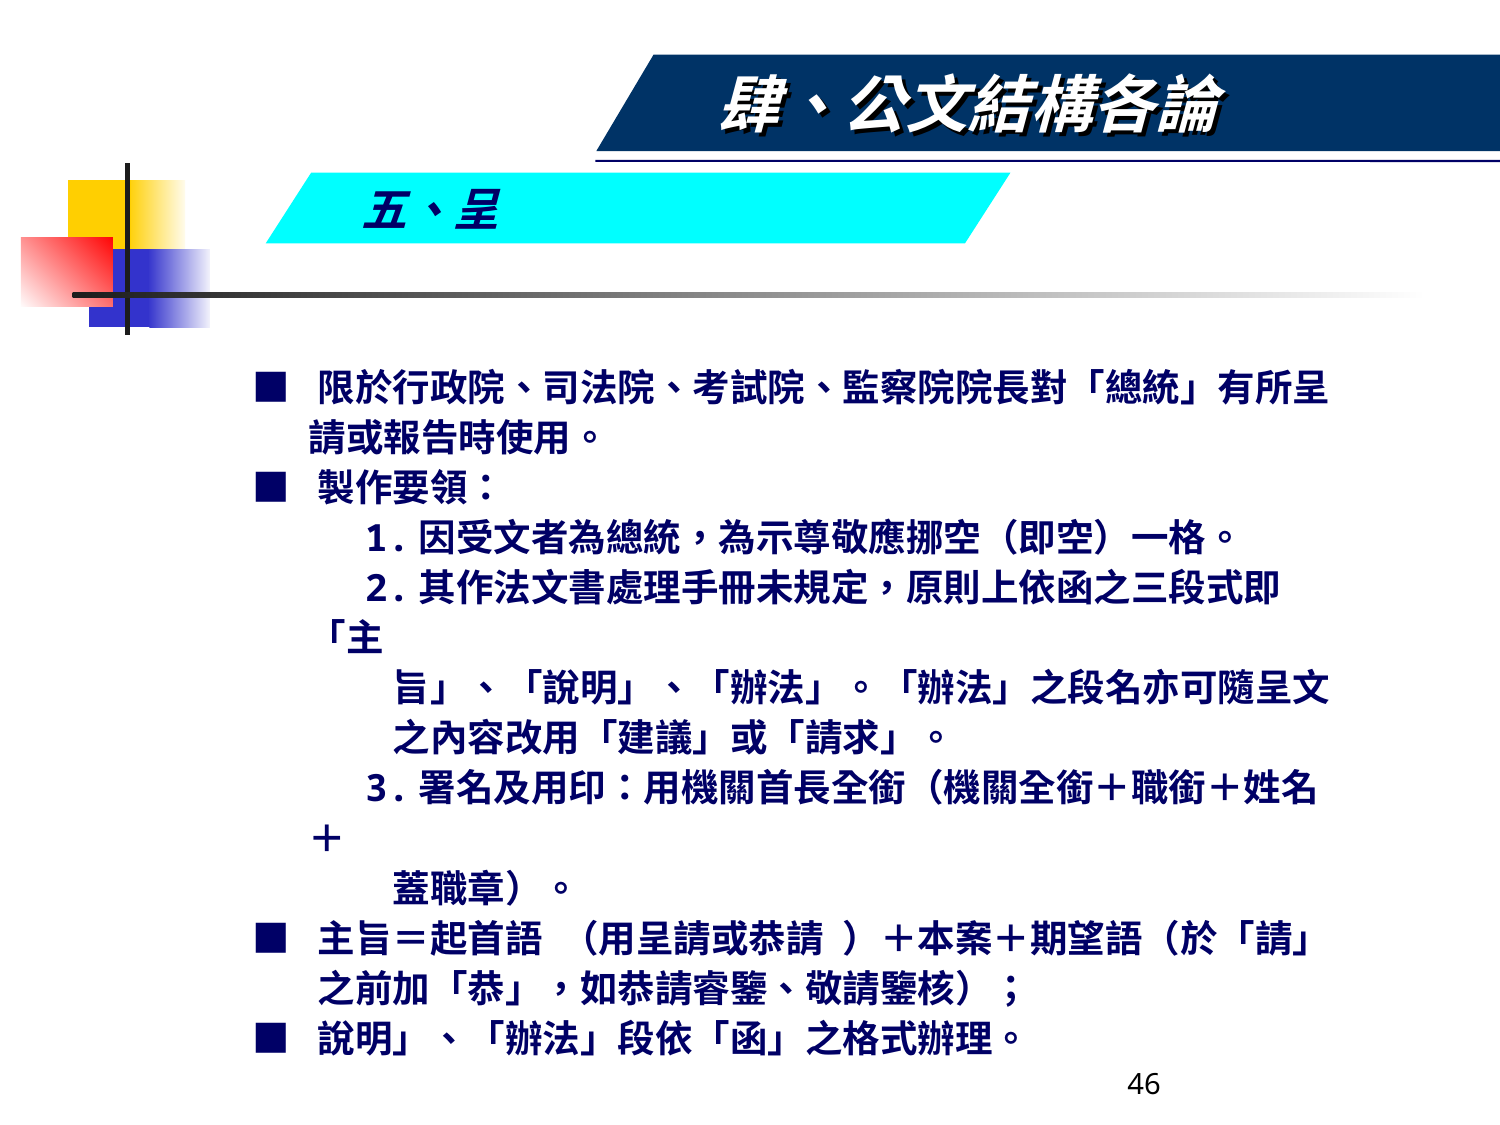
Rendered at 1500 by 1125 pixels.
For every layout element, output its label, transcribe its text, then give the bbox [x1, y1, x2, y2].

text_box [1112, 1037, 1426, 1113]
text_box ■ 限於行政院、司法院、考試院、監察院院長對「總統」有所呈請或報告時使用。 ■ 製作要領： 1.因受文者為總統，為示尊敬應挪空（即空）一格。 2.其作法文書處理手冊未規定，原則上依函之三段式即「主 旨」、「說明」、「辦法」。「辦法」之段名亦可隨呈文 之內容改用「建議」或「請求」。 3.署名及用印：用機關首長全銜（機關全銜＋職銜＋姓名＋ 蓋職章）。 ■ 主旨＝起首語 （用呈請或恭請 ）＋本案＋期望語（於「請」 之前加「恭」，如恭請睿鑒、敬請鑒核）； ■ 說明」、「辦法」段依「函」之格式辦理。 [238, 352, 1369, 1067]
text_box 肆、公文結構各論 [596, 54, 1500, 152]
text_box 五、呈 [265, 172, 1011, 244]
